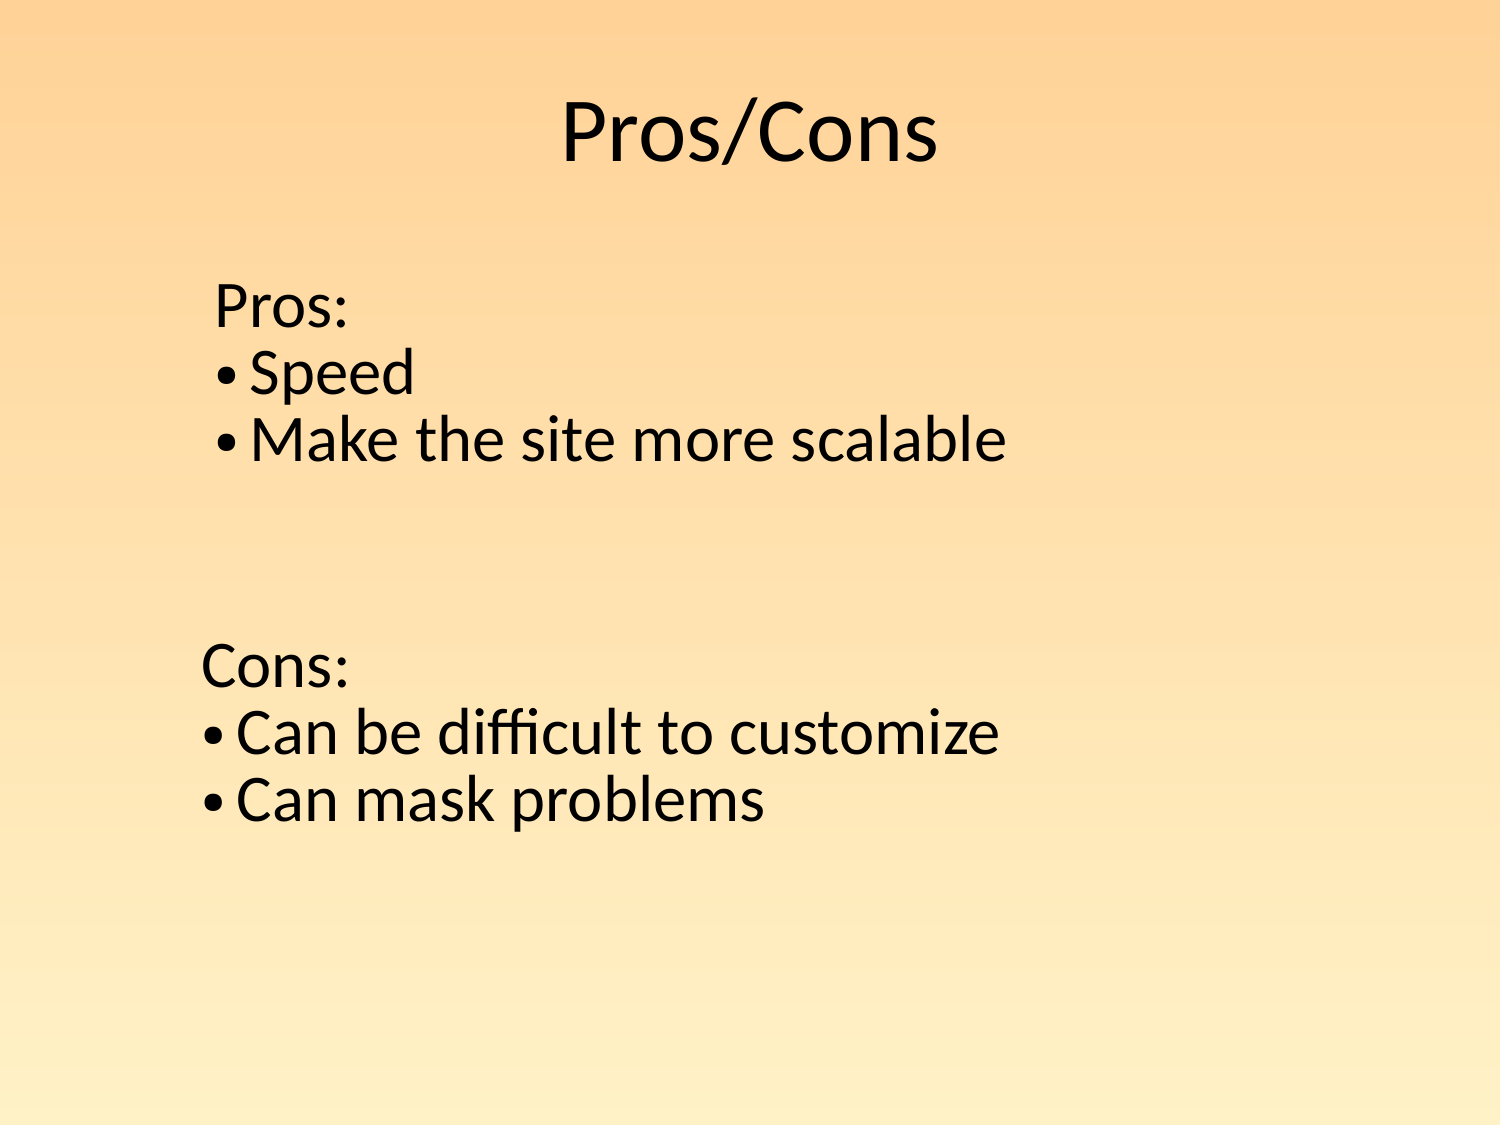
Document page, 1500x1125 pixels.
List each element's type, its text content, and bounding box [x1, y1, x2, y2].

text_box Pros: Speed Make the site more scalable [199, 270, 1023, 552]
title Pros/Cons [75, 45, 1425, 233]
text_box Cons: Can be difficult to customize Can mask problems [186, 630, 1017, 846]
